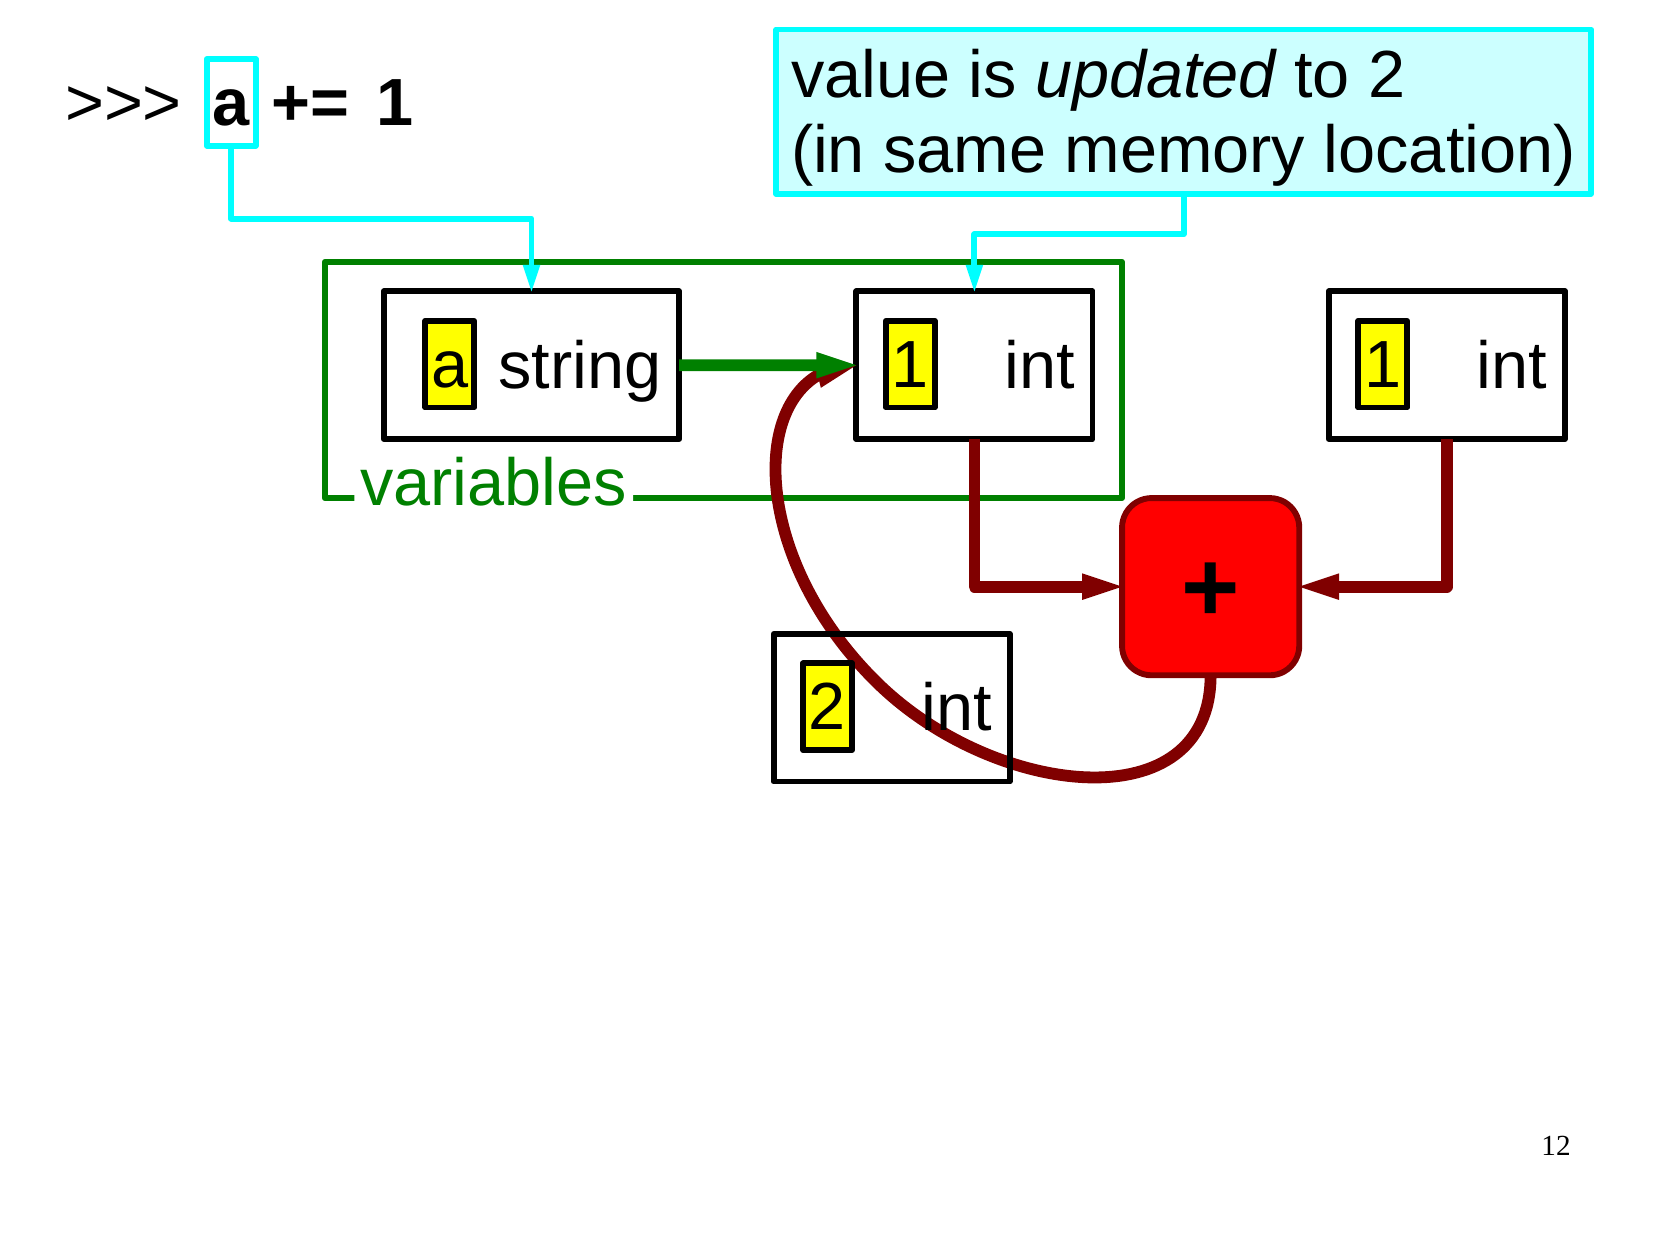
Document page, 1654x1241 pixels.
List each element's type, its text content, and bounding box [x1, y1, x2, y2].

text_box += [265, 59, 356, 146]
text_box int [773, 633, 1010, 782]
text_box a [206, 59, 256, 146]
text_box 1 [370, 59, 420, 146]
text_box int [856, 291, 1093, 440]
text_box + [1122, 498, 1300, 676]
text_box value is updated to 2 (in same memory location) [776, 29, 1592, 194]
text_box int [1328, 291, 1565, 440]
text_box variables [354, 439, 634, 526]
text_box 2 [803, 663, 853, 751]
text_box a [425, 320, 475, 408]
text_box 1 [1358, 320, 1408, 408]
text_box 1 [885, 320, 935, 408]
text_box >>> [59, 59, 189, 146]
text_box string [383, 291, 680, 440]
